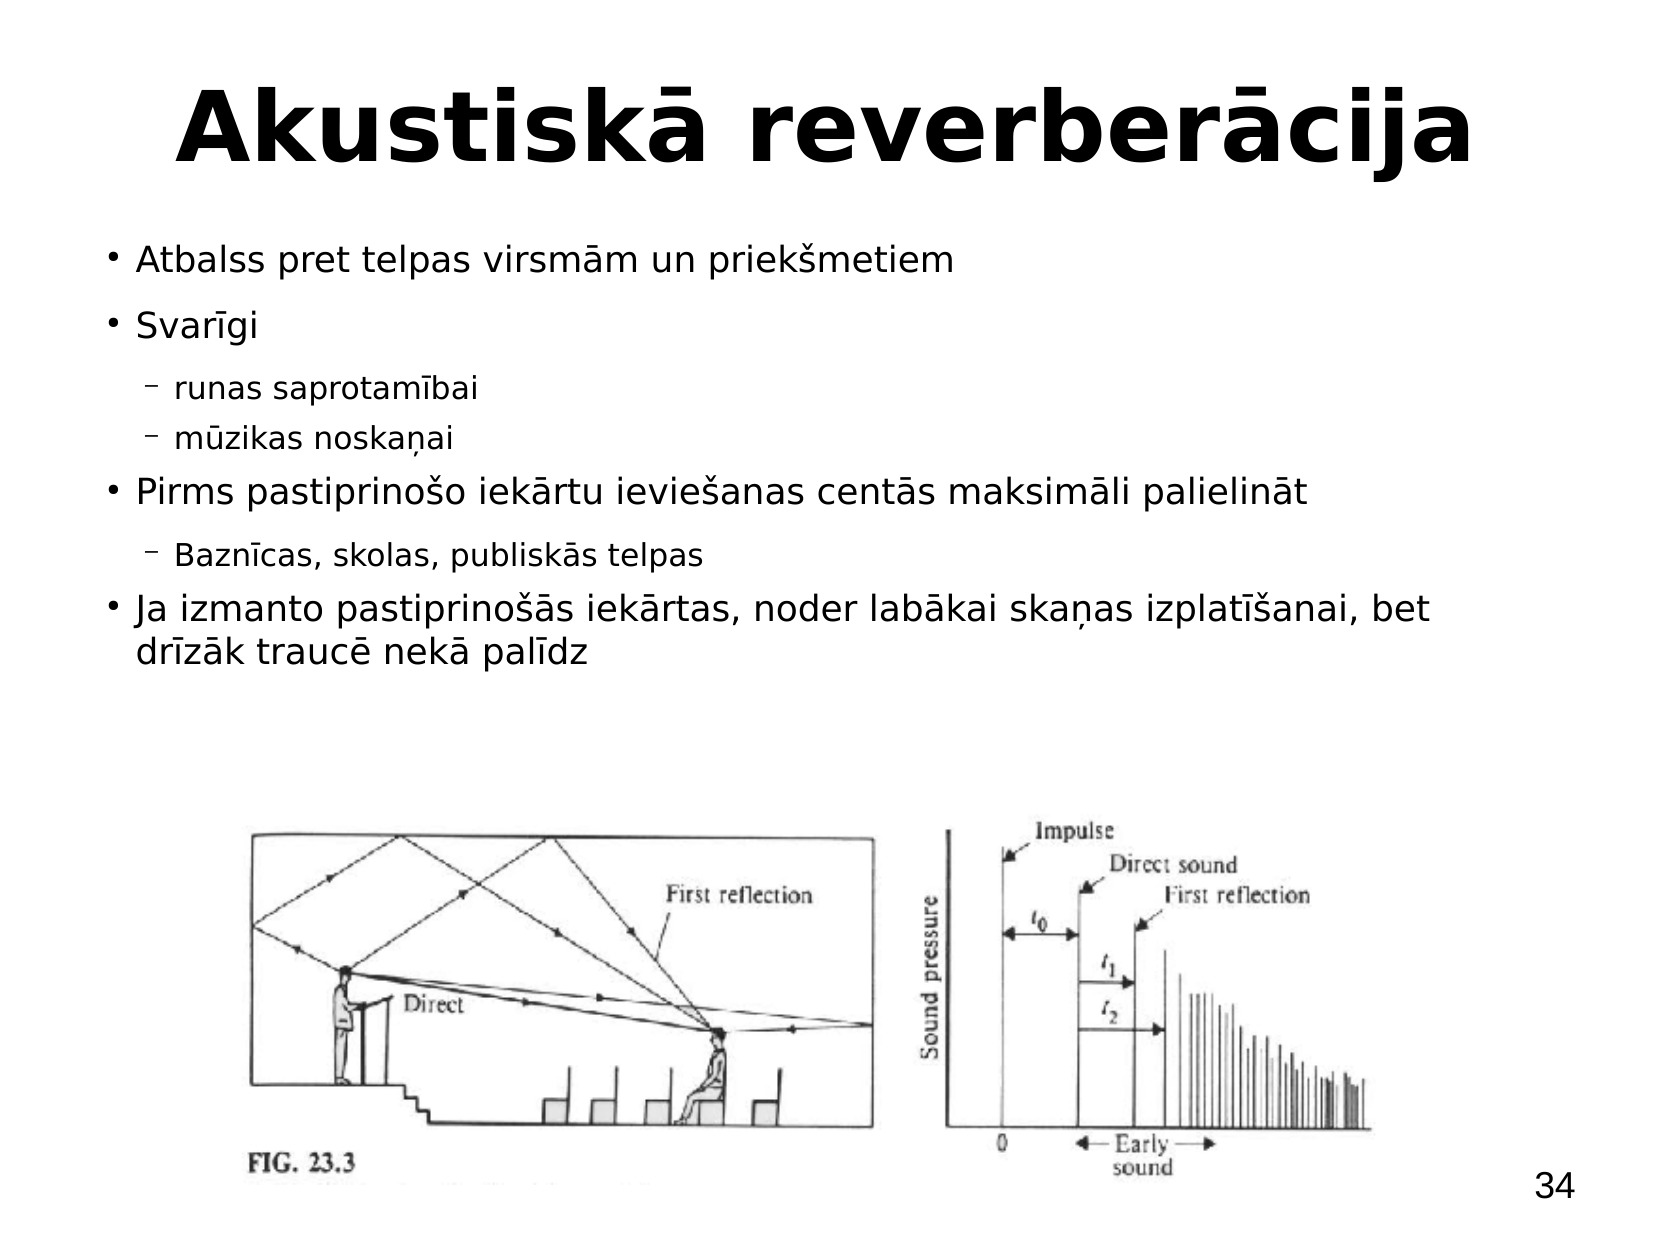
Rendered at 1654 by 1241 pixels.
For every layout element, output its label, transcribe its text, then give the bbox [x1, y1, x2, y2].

picture [231, 726, 1389, 1185]
title Akustiskā reverberācija [82, 49, 1571, 196]
list Atbalss pret telpas virsmām un priekšmetiem Svarīgi runas saprotamībai mūzikas noskaņai Pirms pastiprinošo iekārtu ieviešanas centās maksimāli palielināt Baznīcas, skolas, publiskās telpas Ja izmanto pastiprinošās iekārtas, noder labākai skaņas izplatīšanai, bet drīzāk traucē nekā palīdz [82, 225, 1538, 683]
